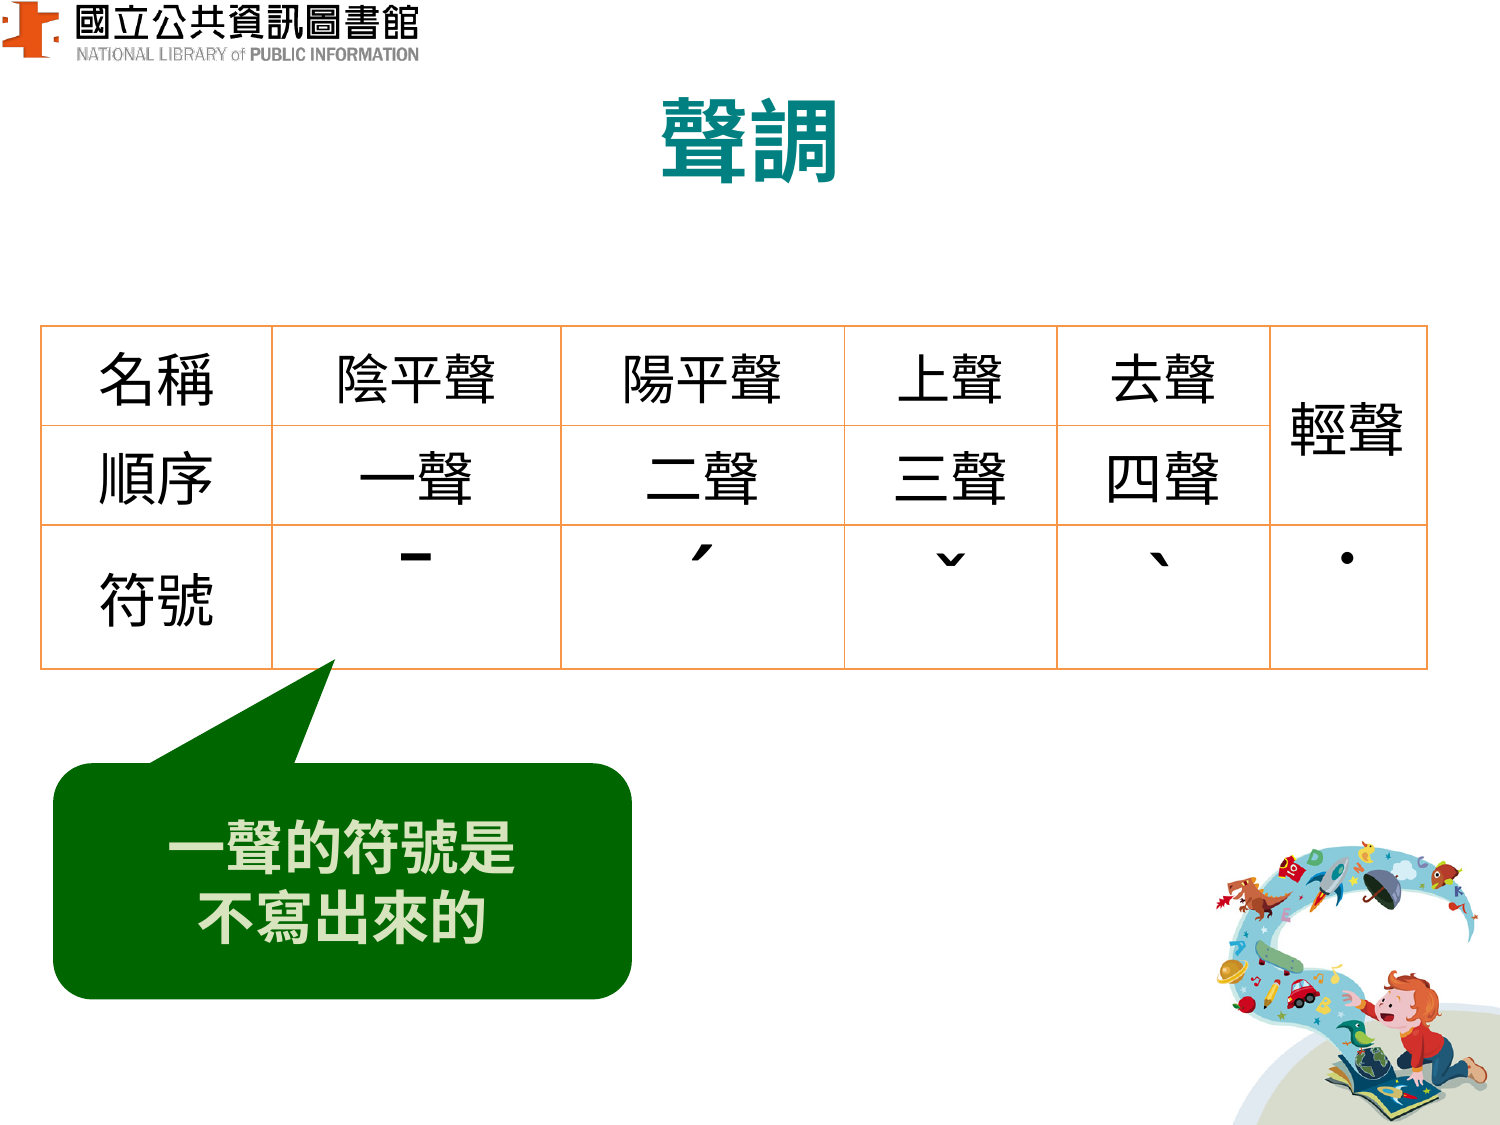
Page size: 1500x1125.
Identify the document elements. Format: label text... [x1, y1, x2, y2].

table_cell 三聲 [845, 426, 1056, 524]
table_cell ˋ [1058, 526, 1269, 668]
table_header 陽平聲 [562, 327, 844, 425]
picture [0, 0, 420, 62]
table_header 陰平聲 [273, 327, 560, 425]
table_header 名稱 [42, 327, 271, 425]
picture [1210, 835, 1500, 1125]
table_cell ˊ [562, 526, 844, 668]
table_cell 順序 [42, 426, 271, 524]
table_header 去聲 [1058, 327, 1269, 425]
table_cell 符號 [42, 526, 271, 668]
table_cell 一聲 [273, 426, 560, 524]
table_cell 四聲 [1058, 426, 1269, 524]
table_cell 二聲 [562, 426, 844, 524]
title 聲調 [75, 45, 1425, 233]
table_cell ˉ [273, 526, 560, 668]
table_cell ˙ [1271, 526, 1426, 668]
table_header 輕聲 [1271, 327, 1426, 524]
table_header 上聲 [845, 327, 1056, 425]
text_box 一聲的符號是 不寫出來的 [53, 659, 632, 1000]
table_cell ˇ [845, 526, 1056, 668]
